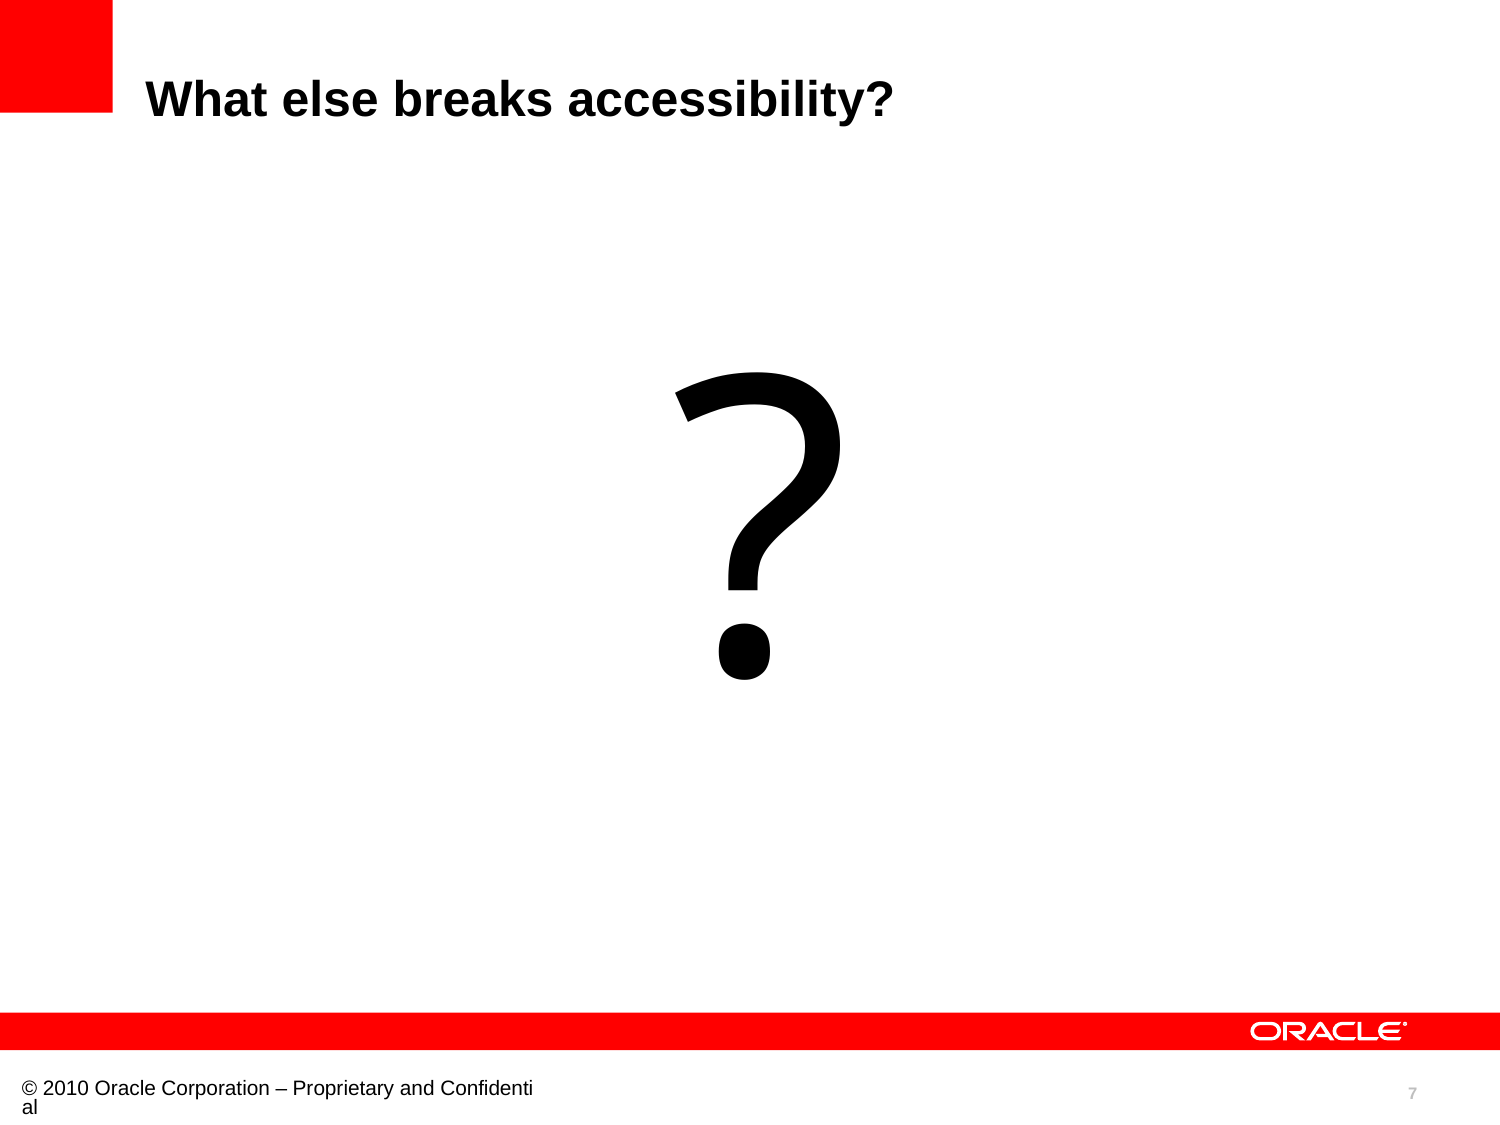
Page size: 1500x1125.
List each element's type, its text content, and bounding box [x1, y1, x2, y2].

subtitle ? [121, 148, 1400, 877]
title What else breaks accessibility? [145, 67, 1388, 148]
